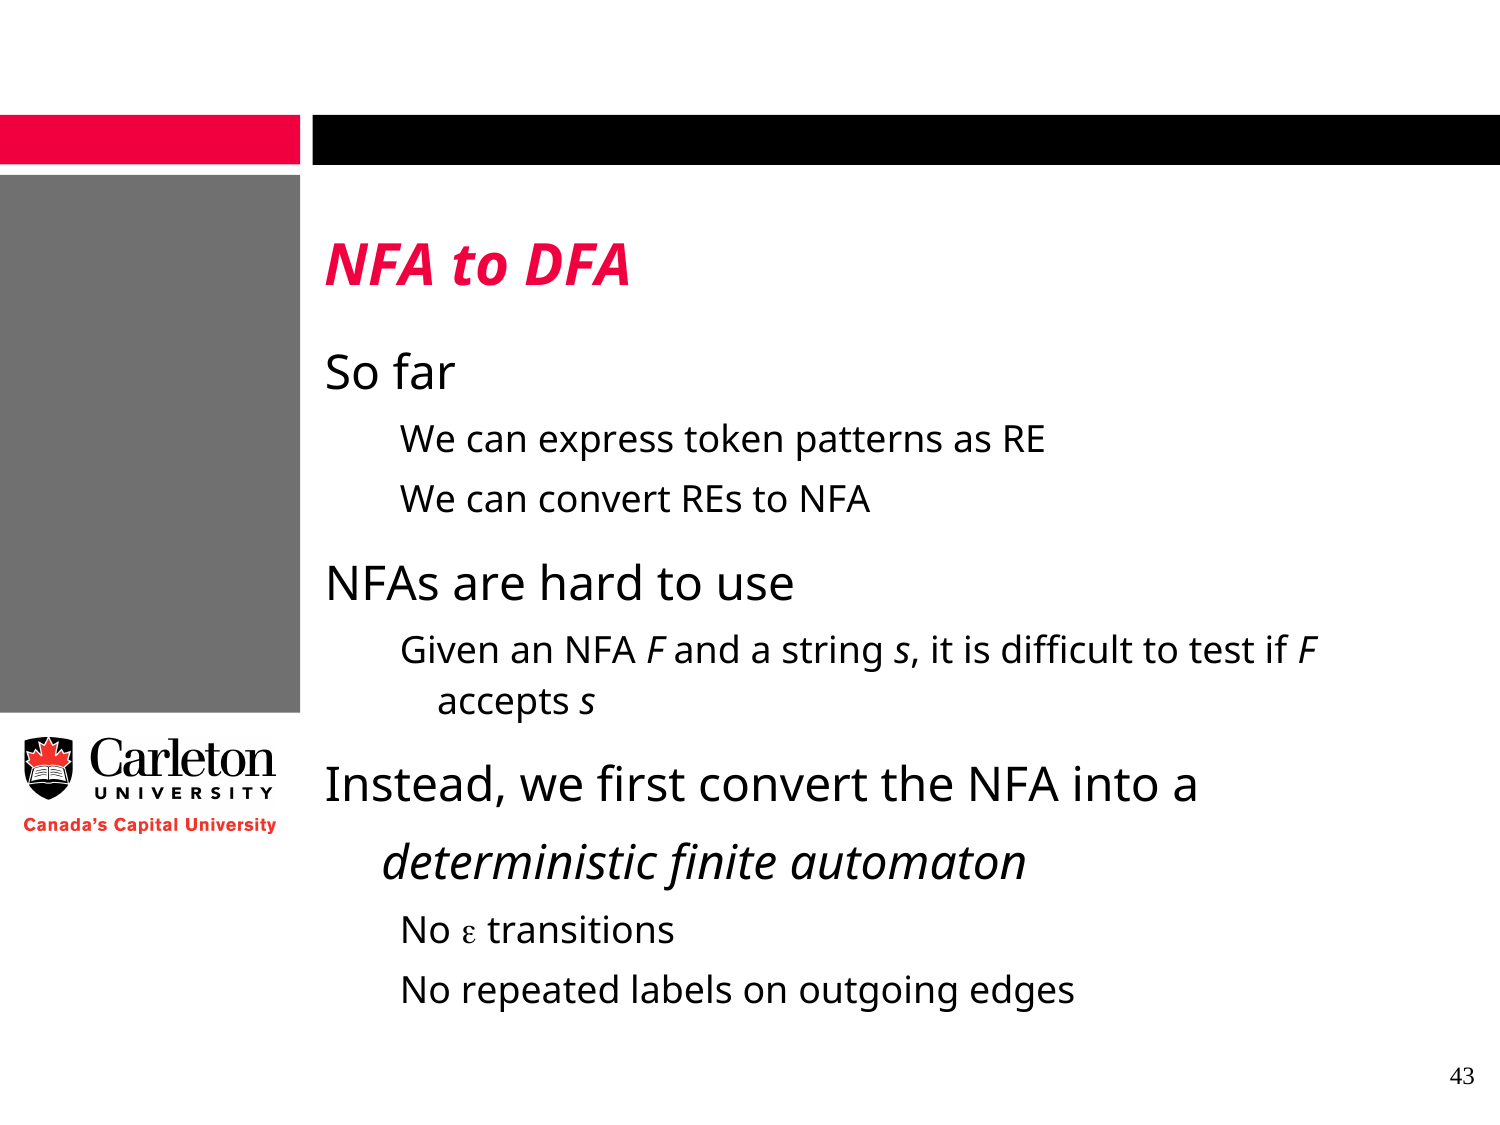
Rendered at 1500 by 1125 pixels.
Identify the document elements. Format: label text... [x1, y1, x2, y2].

picture [24, 737, 276, 834]
list So far We can express token patterns as RE We can convert REs to NFA NFAs are hard to use Given an NFA F and a string s, it is difficult to test if F accepts s Instead, we first convert the NFA into a deterministic finite automaton No e transitions No repeated labels on outgoing edges [324, 324, 1450, 1036]
title NFA to DFA [324, 194, 1450, 324]
